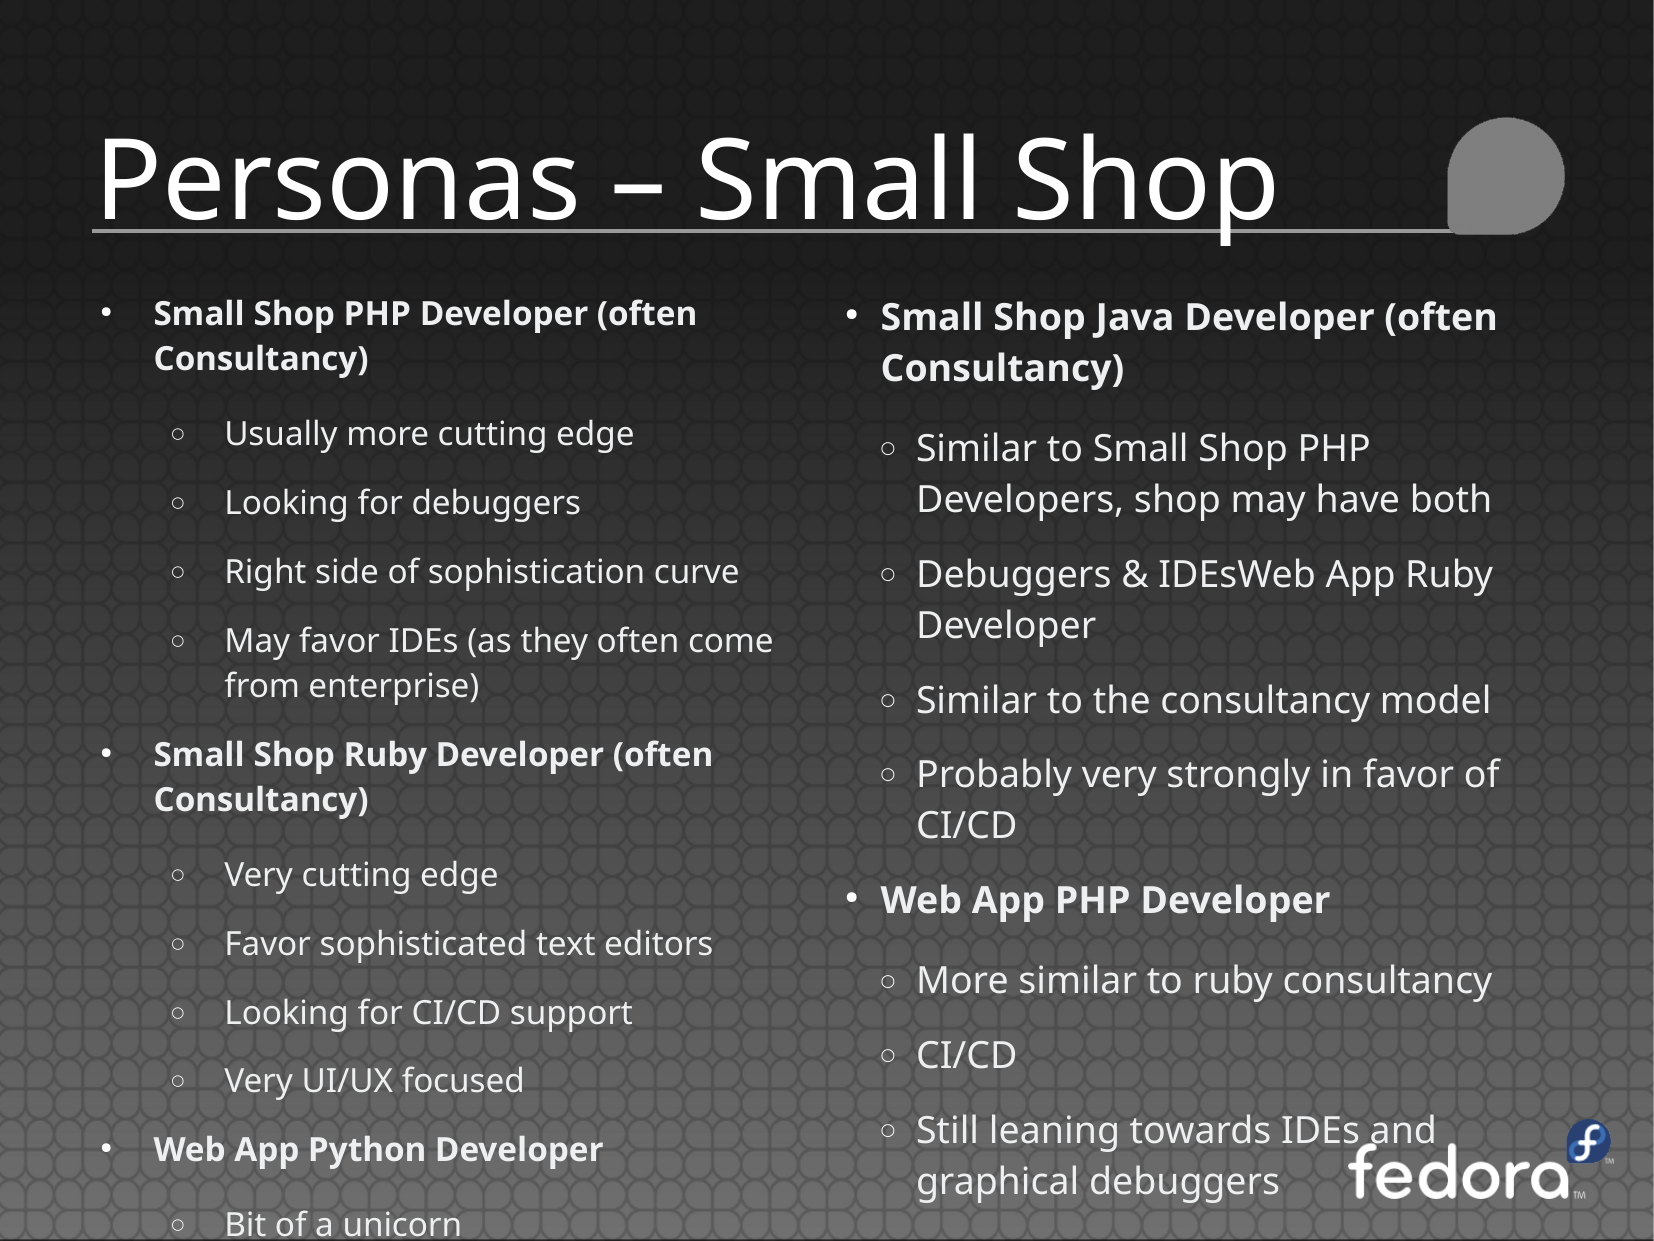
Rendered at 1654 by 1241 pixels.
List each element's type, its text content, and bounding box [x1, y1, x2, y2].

picture [0, 0, 1654, 1241]
title Personas – Small Shop [94, 100, 1426, 251]
list Small Shop Java Developer (often Consultancy) Similar to Small Shop PHP Developers, shop may have both Debuggers & IDEsWeb App Ruby Developer Similar to the consultancy model Probably very strongly in favor of CI/CD Web App PHP Developer More similar to ruby consultancy CI/CD Still leaning towards IDEs and graphical debuggers [845, 290, 1572, 1171]
list Small Shop PHP Developer (often Consultancy) Usually more cutting edge Looking for debuggers Right side of sophistication curve May favor IDEs (as they often come from enterprise) Small Shop Ruby Developer (often Consultancy) Very cutting edge Favor sophisticated text editors Looking for CI/CD support Very UI/UX focused Web App Python Developer Bit of a unicorn Increasing [82, 290, 809, 1156]
